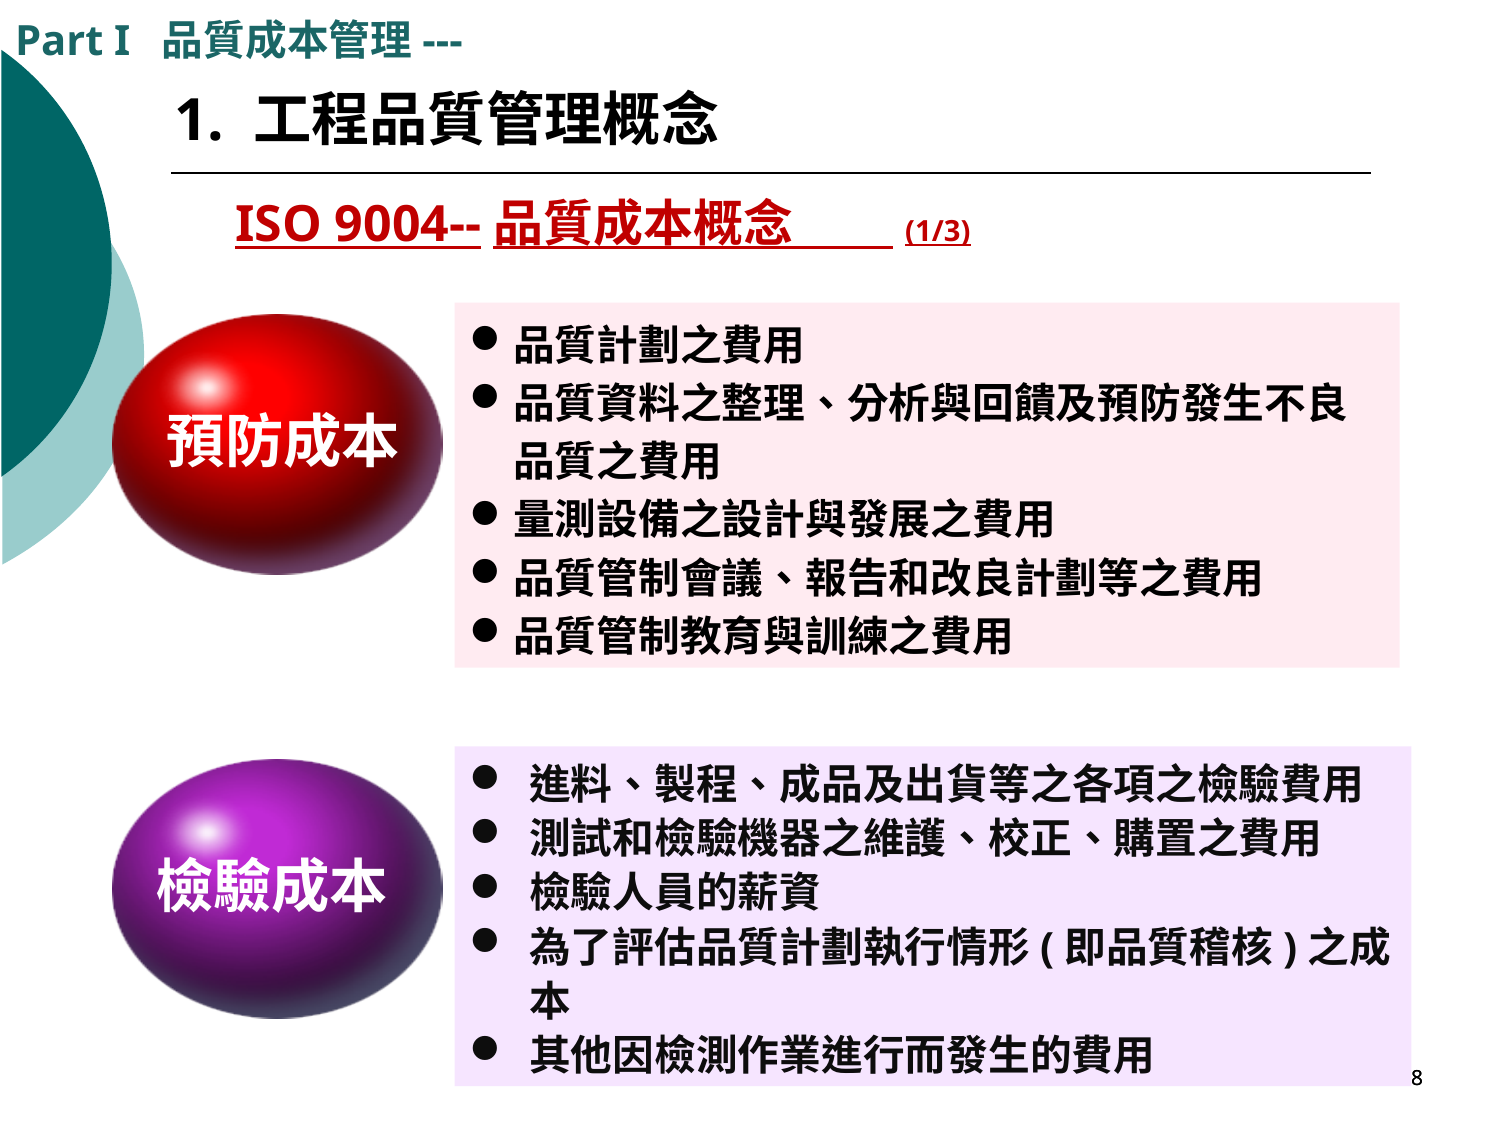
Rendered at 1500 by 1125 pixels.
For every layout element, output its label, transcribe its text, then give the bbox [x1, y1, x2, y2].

text_box 進料、製程、成品及出貨等之各項之檢驗費用 測試和檢驗機器之維護、校正、購置之費用 檢驗人員的薪資 為了評估品質計劃執行情形(即品質稽核)之成本 其他因檢測作業進行而發生的費用 [454, 746, 1412, 1087]
text_box 預防成本 [135, 397, 432, 482]
text_box Part I 品質成本管理--- [0, 0, 1500, 79]
text_box ISO 9004--品質成本概念 (1/3) [206, 184, 1105, 260]
text_box 檢驗成本 [123, 841, 420, 927]
picture [112, 314, 443, 575]
text_box 品質計劃之費用 品質資料之整理、分析與回饋及預防發生不良品質之費用 量測設備之設計與發展之費用 品質管制會議、報告和改良計劃等之費用 品質管制教育與訓練之費用 [454, 302, 1400, 668]
picture [112, 759, 443, 1019]
text_box 1. 工程品質管理概念 [159, 66, 1376, 169]
